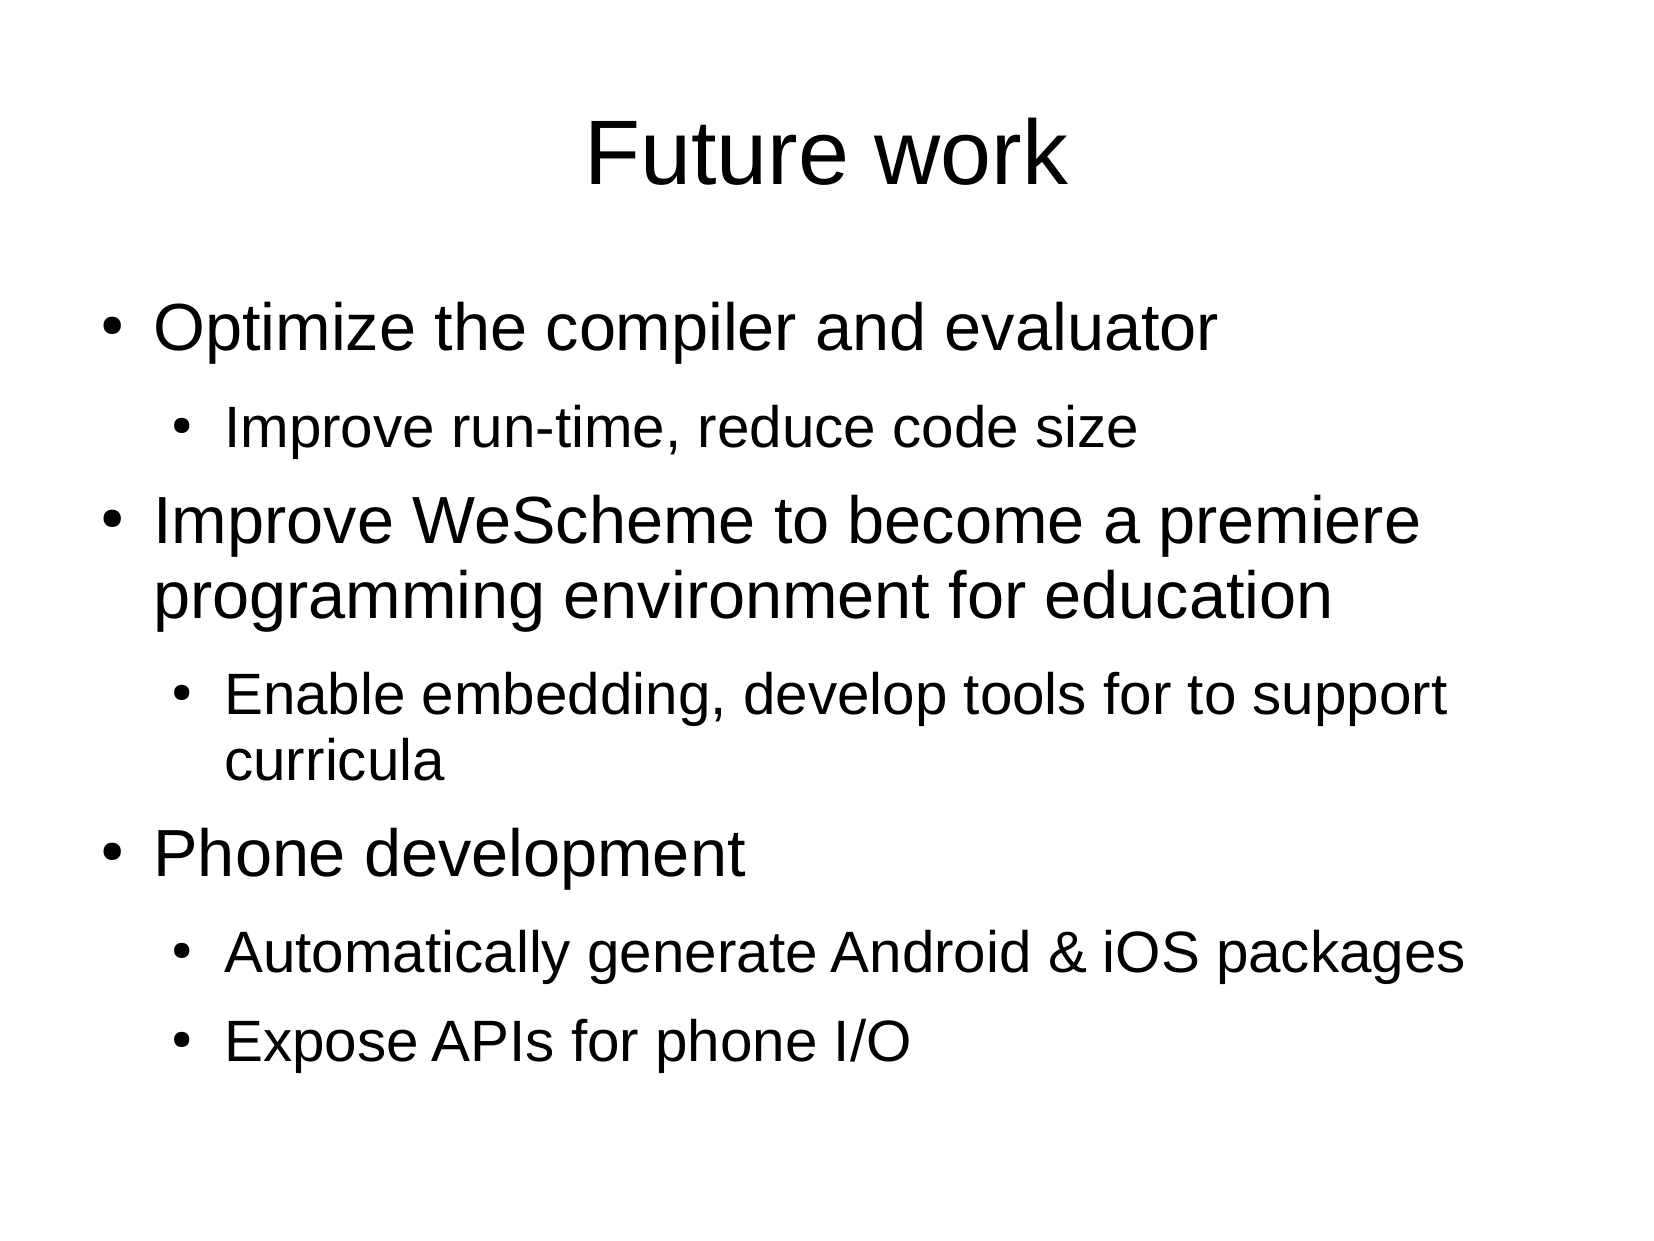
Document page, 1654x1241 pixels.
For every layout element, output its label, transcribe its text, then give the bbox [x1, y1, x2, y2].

title Future work [82, 56, 1571, 250]
list Optimize the compiler and evaluator Improve run-time, reduce code size Improve WeScheme to become a premiere programming environment for education Enable embedding, develop tools for to support curricula Phone development Automatically generate Android & iOS packages Expose APIs for phone I/O [82, 290, 1571, 1109]
